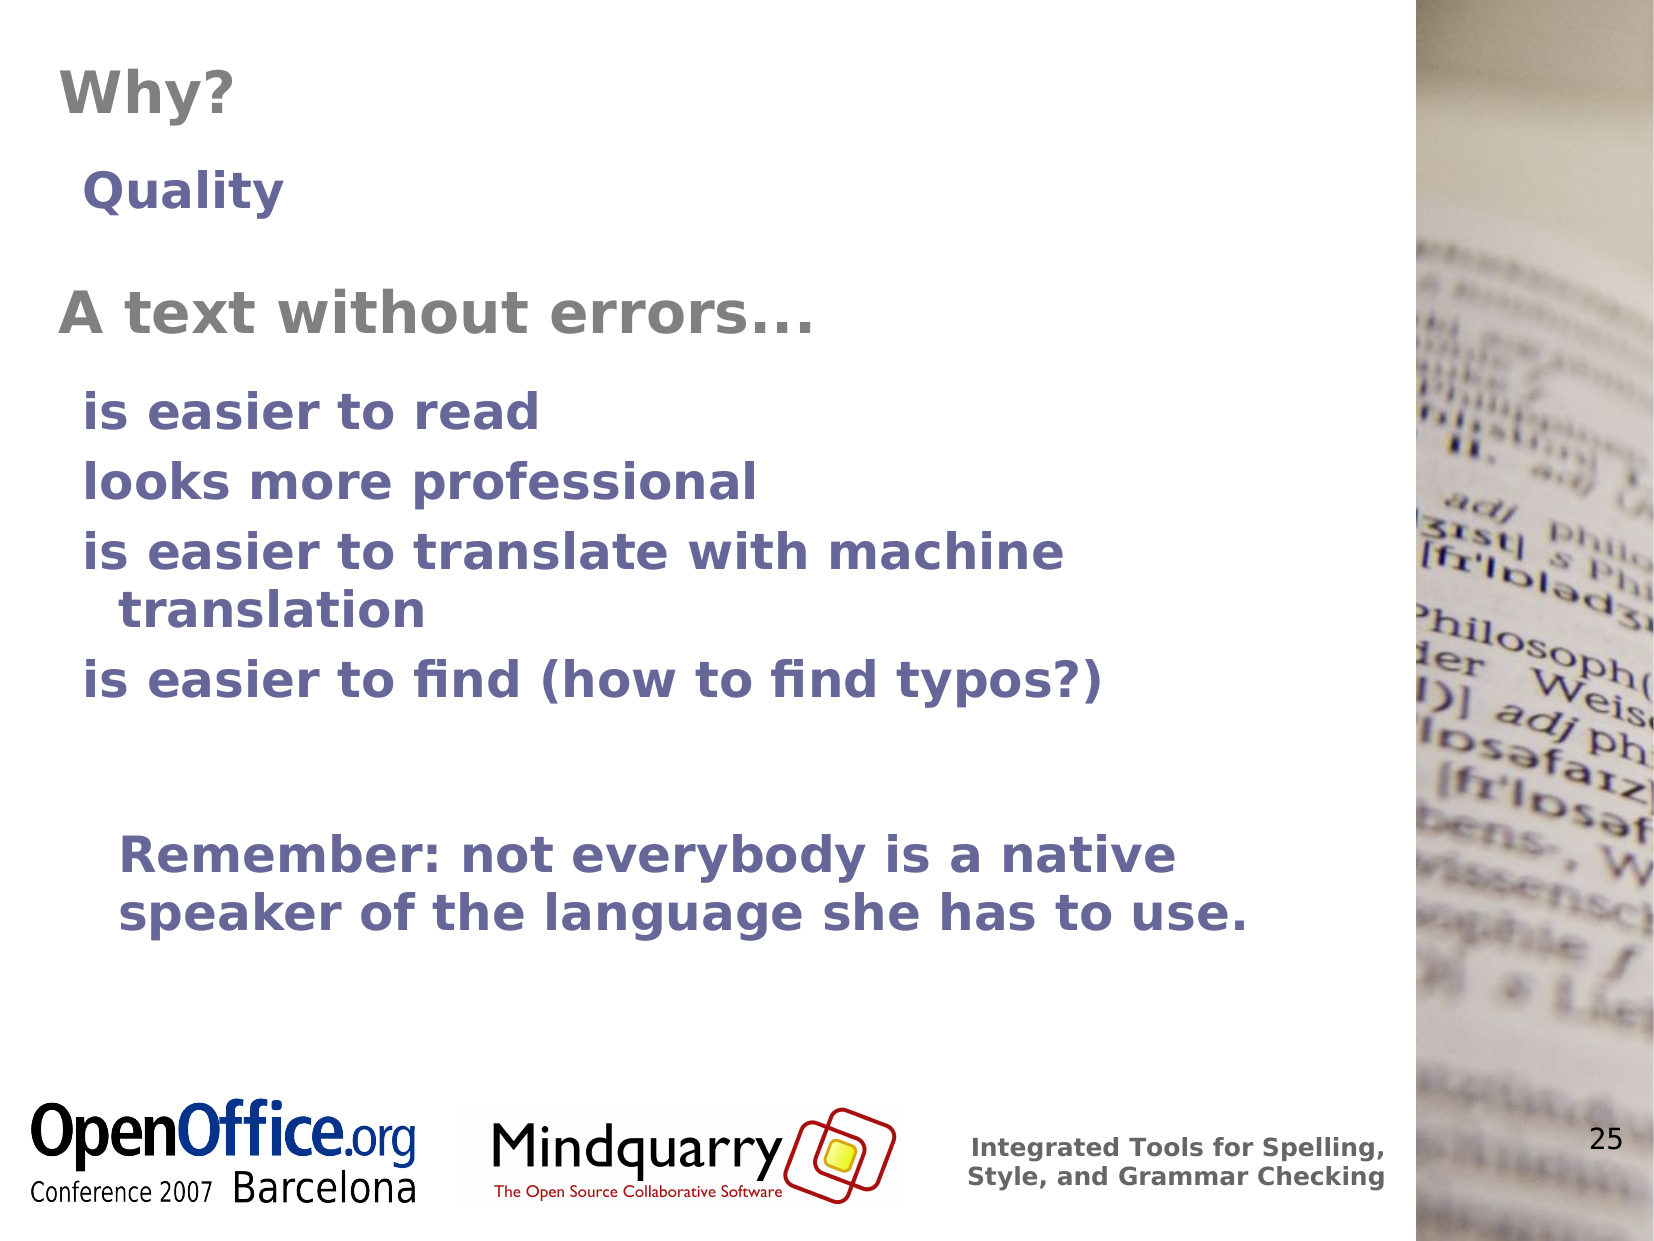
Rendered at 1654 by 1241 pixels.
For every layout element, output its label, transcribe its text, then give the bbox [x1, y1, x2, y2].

picture [31, 1098, 415, 1203]
picture [460, 1107, 901, 1208]
list Why? Quality A text without errors... is easier to read looks more professional is easier to translate with machine translation is easier to find (how to find typos?) Remember: not everybody is a native speaker of the language she has to use. [59, 59, 1388, 945]
picture [1416, 0, 1654, 1241]
